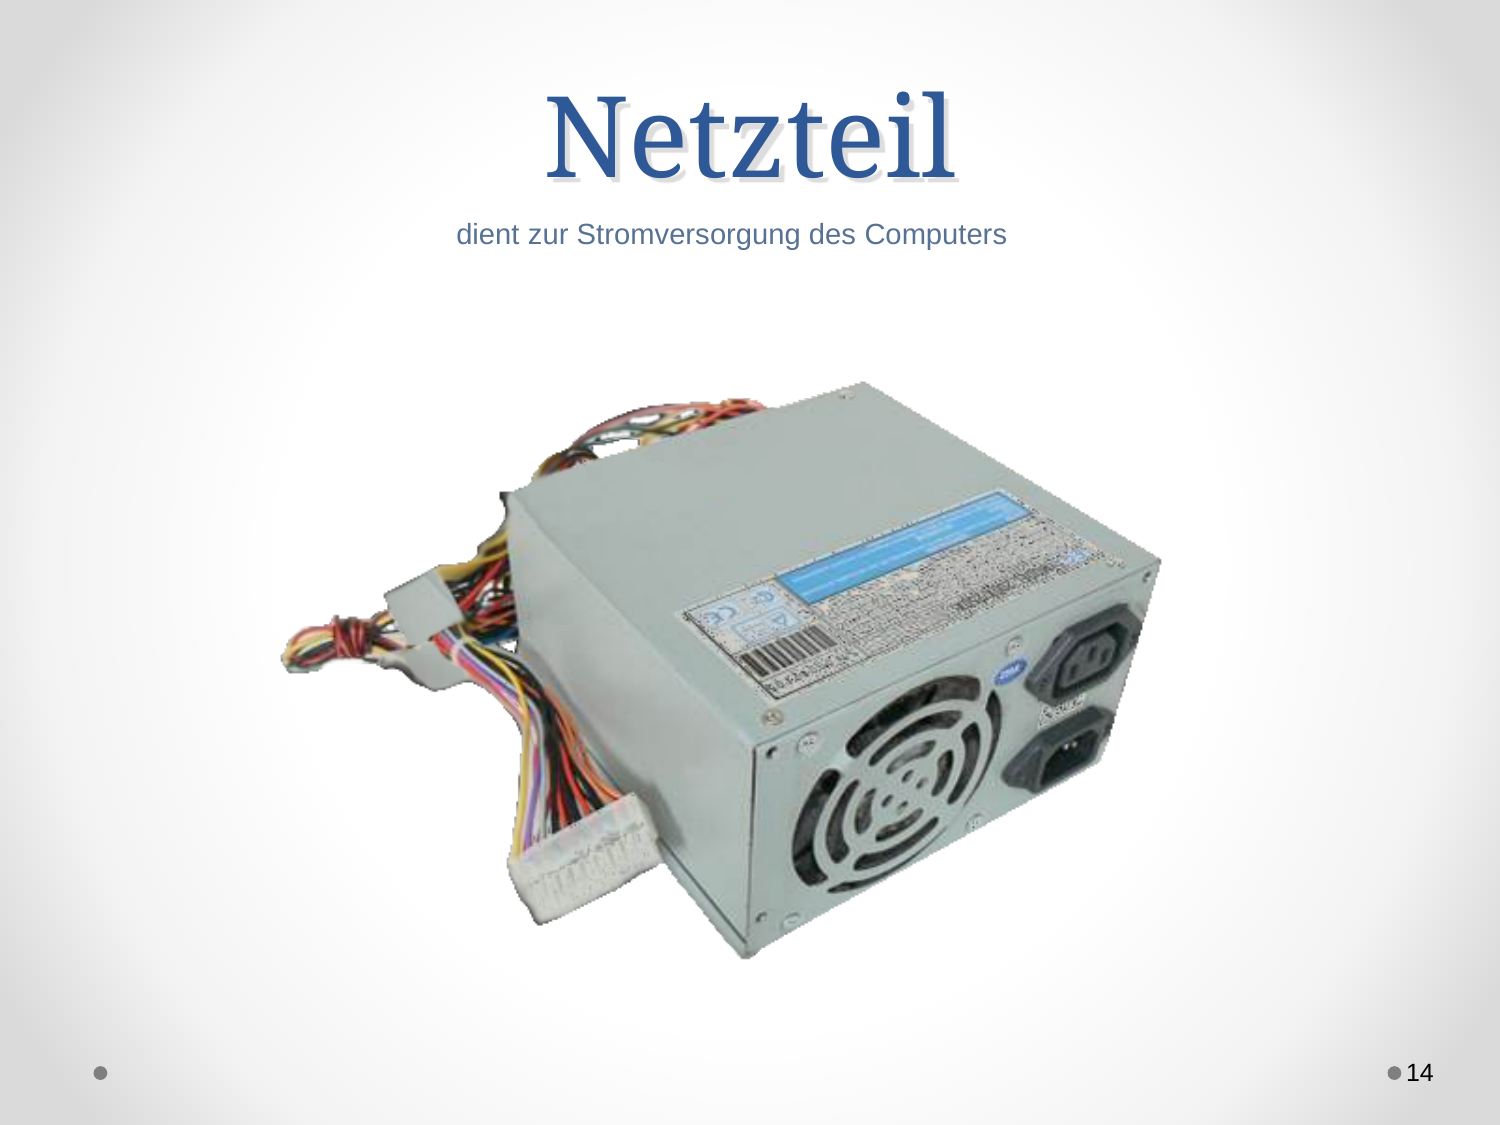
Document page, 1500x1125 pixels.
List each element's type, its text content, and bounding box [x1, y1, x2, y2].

title Netzteil [75, 71, 1426, 208]
text_box dient zur Stromversorgung des Computers [230, 207, 1235, 259]
text_box <Nummer> [1401, 1042, 1494, 1103]
picture [0, 0, 1500, 1125]
